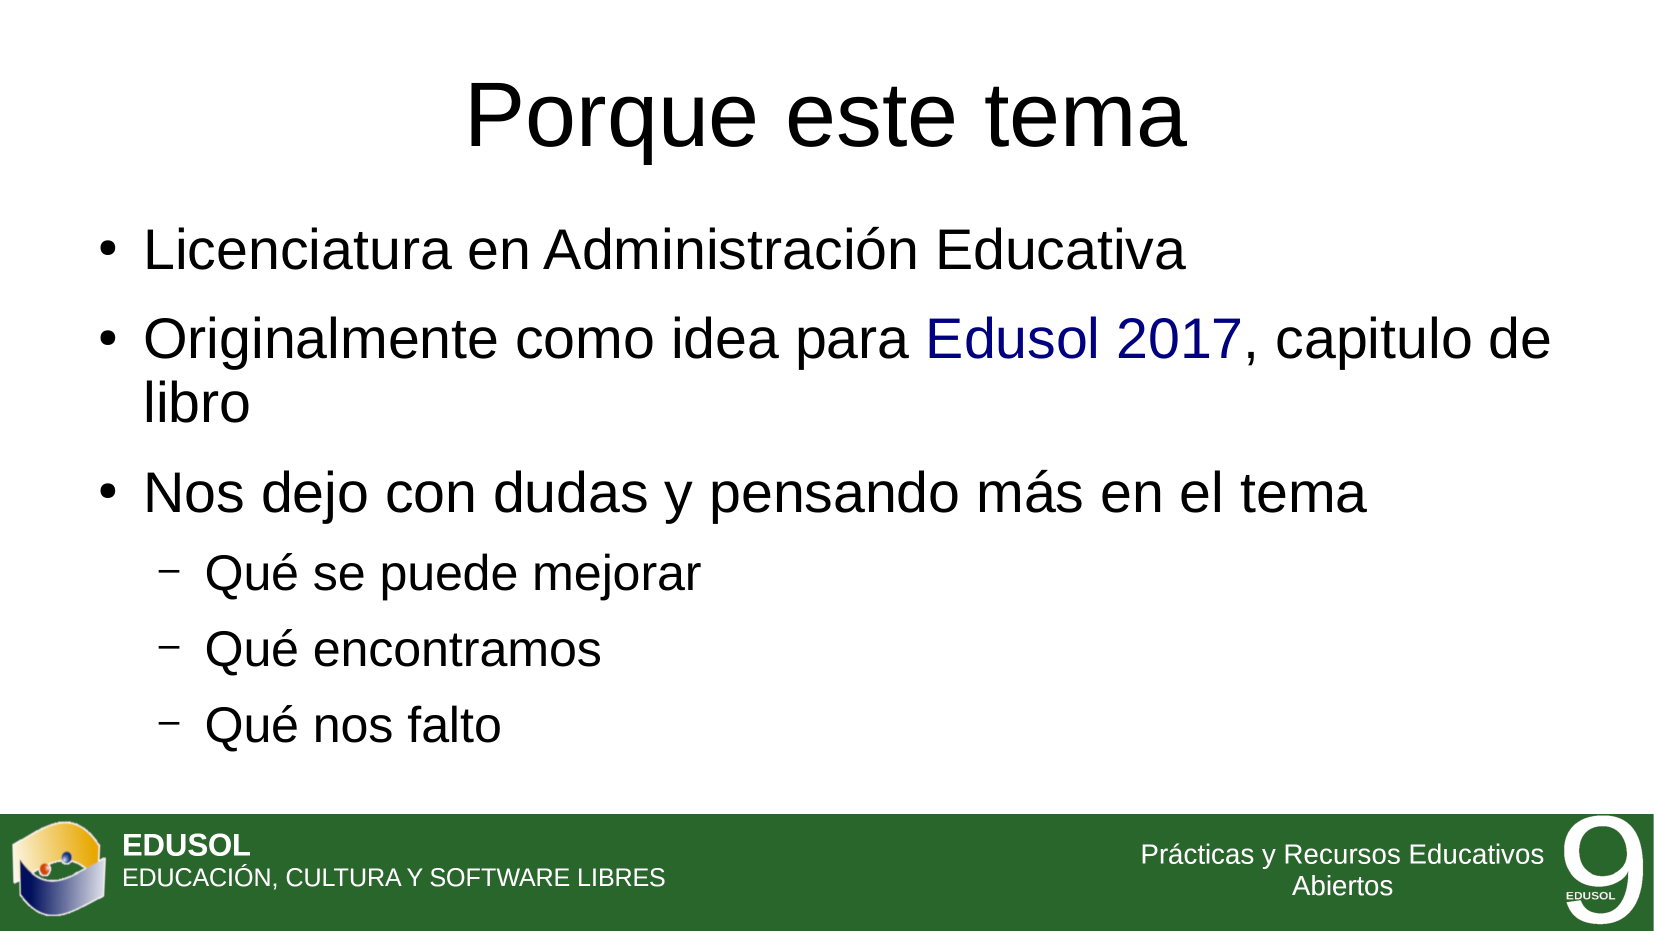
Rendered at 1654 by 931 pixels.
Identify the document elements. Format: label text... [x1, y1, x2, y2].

picture [0, 814, 1654, 931]
list Licenciatura en Administración Educativa Originalmente como idea para Edusol 2017, capitulo de libro Nos dejo con dudas y pensando más en el tema Qué se puede mejorar Qué encontramos Qué nos falto [82, 217, 1571, 758]
title Porque este tema [82, 37, 1571, 193]
